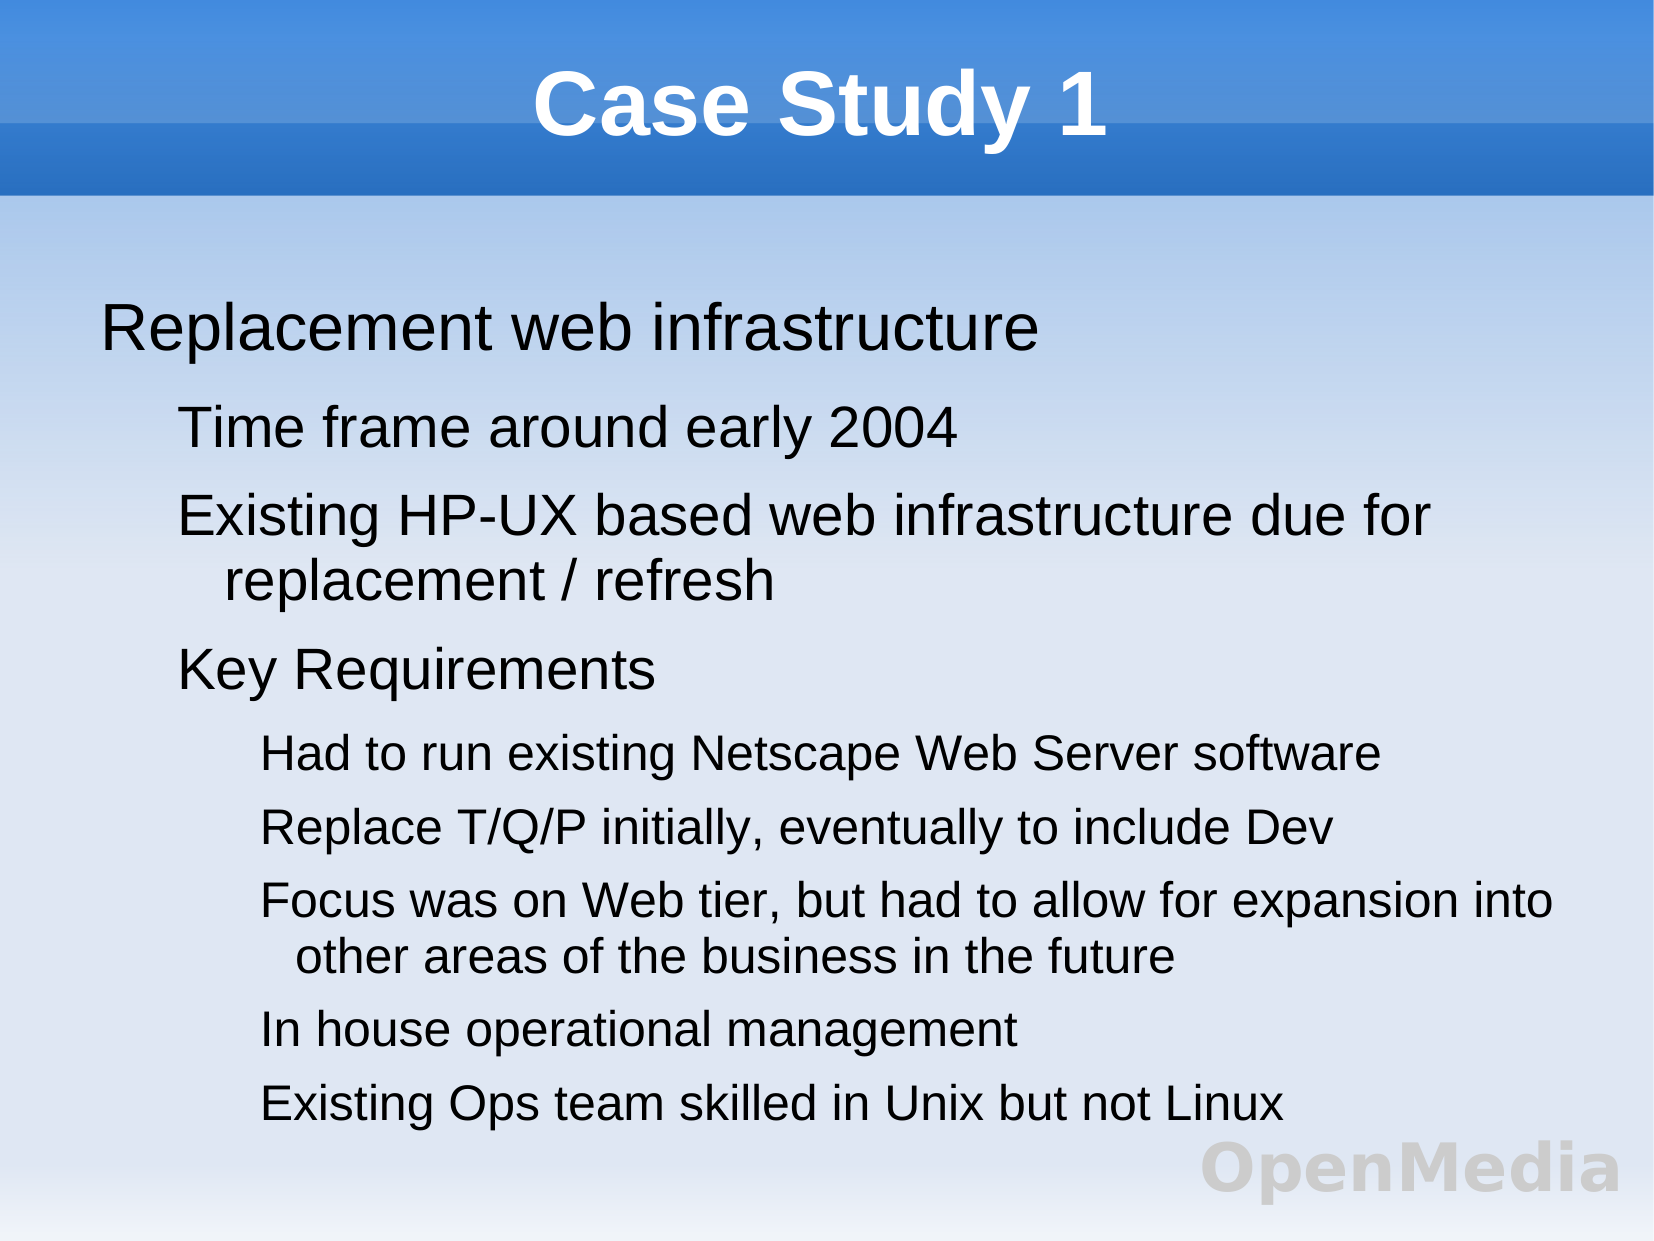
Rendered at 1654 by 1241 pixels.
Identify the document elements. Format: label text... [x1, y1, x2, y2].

title Case Study 1 [76, 7, 1565, 200]
picture [0, 0, 1654, 1241]
list Replacement web infrastructure Time frame around early 2004 Existing HP-UX based web infrastructure due for replacement / refresh Key Requirements Had to run existing Netscape Web Server software Replace T/Q/P initially, eventually to include Dev Focus was on Web tier, but had to allow for expansion into other areas of the business in the future In house operational management Existing Ops team skilled in Unix but not Linux [82, 290, 1571, 1131]
